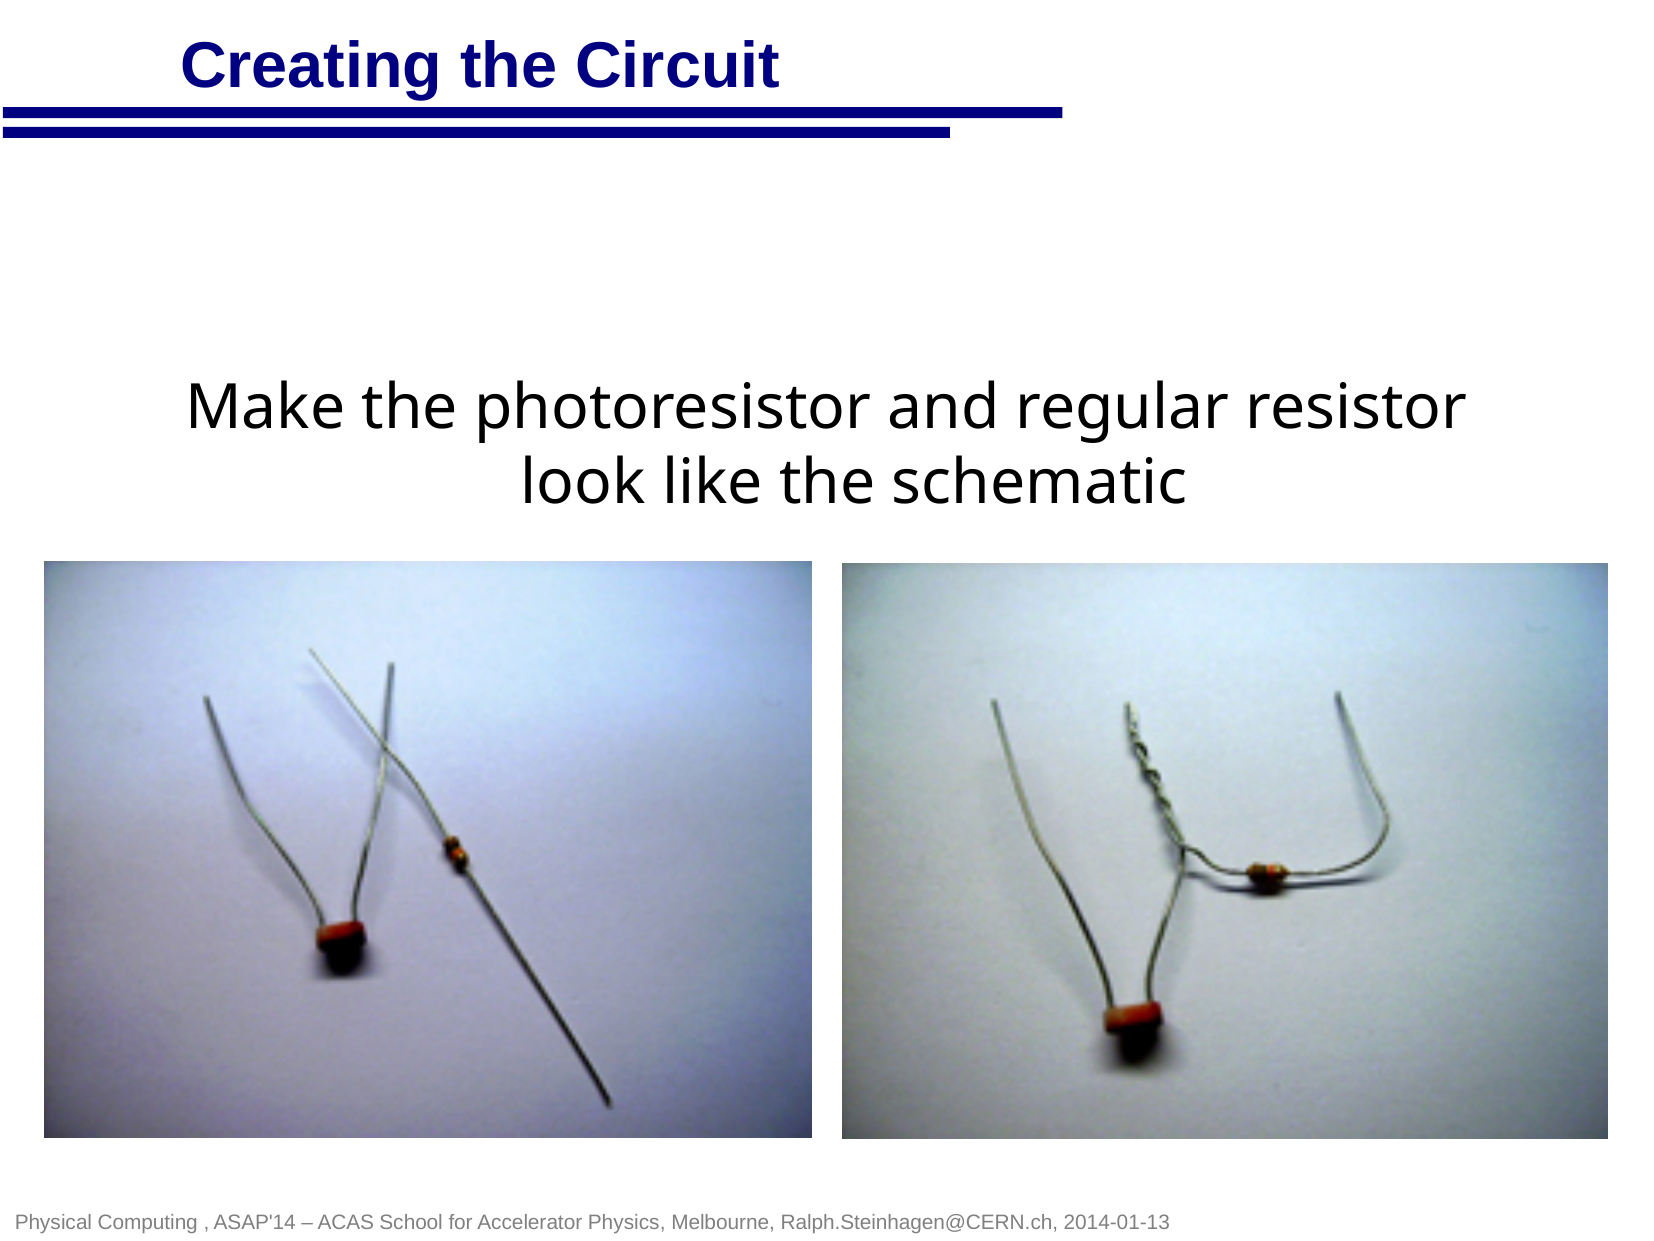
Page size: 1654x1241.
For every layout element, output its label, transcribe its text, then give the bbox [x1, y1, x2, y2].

picture [44, 561, 812, 1138]
title Creating the Circuit [165, 0, 1323, 124]
text_box Make the photoresistor and regular resistor look like the schematic [123, 358, 1530, 1103]
picture [842, 563, 1608, 1139]
